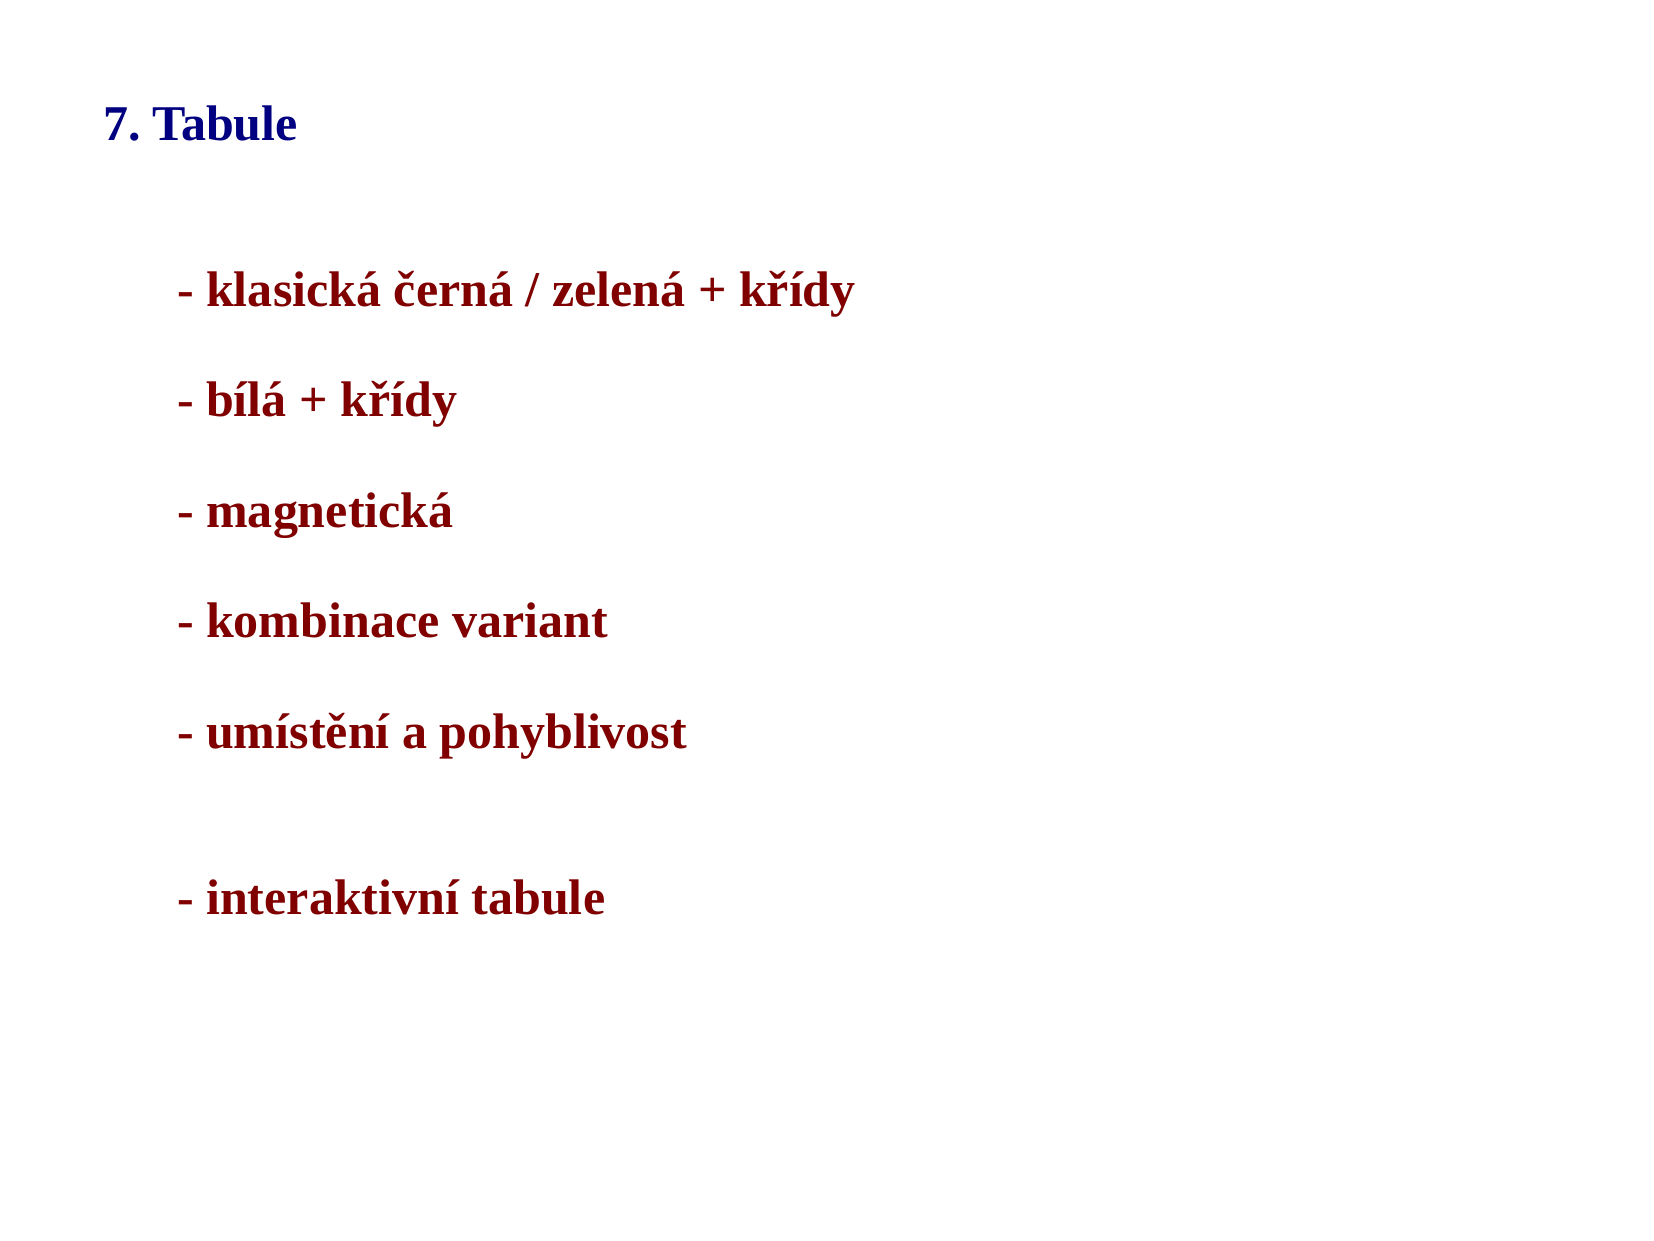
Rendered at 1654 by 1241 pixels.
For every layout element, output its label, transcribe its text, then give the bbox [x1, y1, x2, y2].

text_box 7. Tabule - klasická černá / zelená + křídy - bílá + křídy - magnetická - kombinace variant - umístění a pohyblivost - interaktivní tabule [88, 88, 872, 1121]
